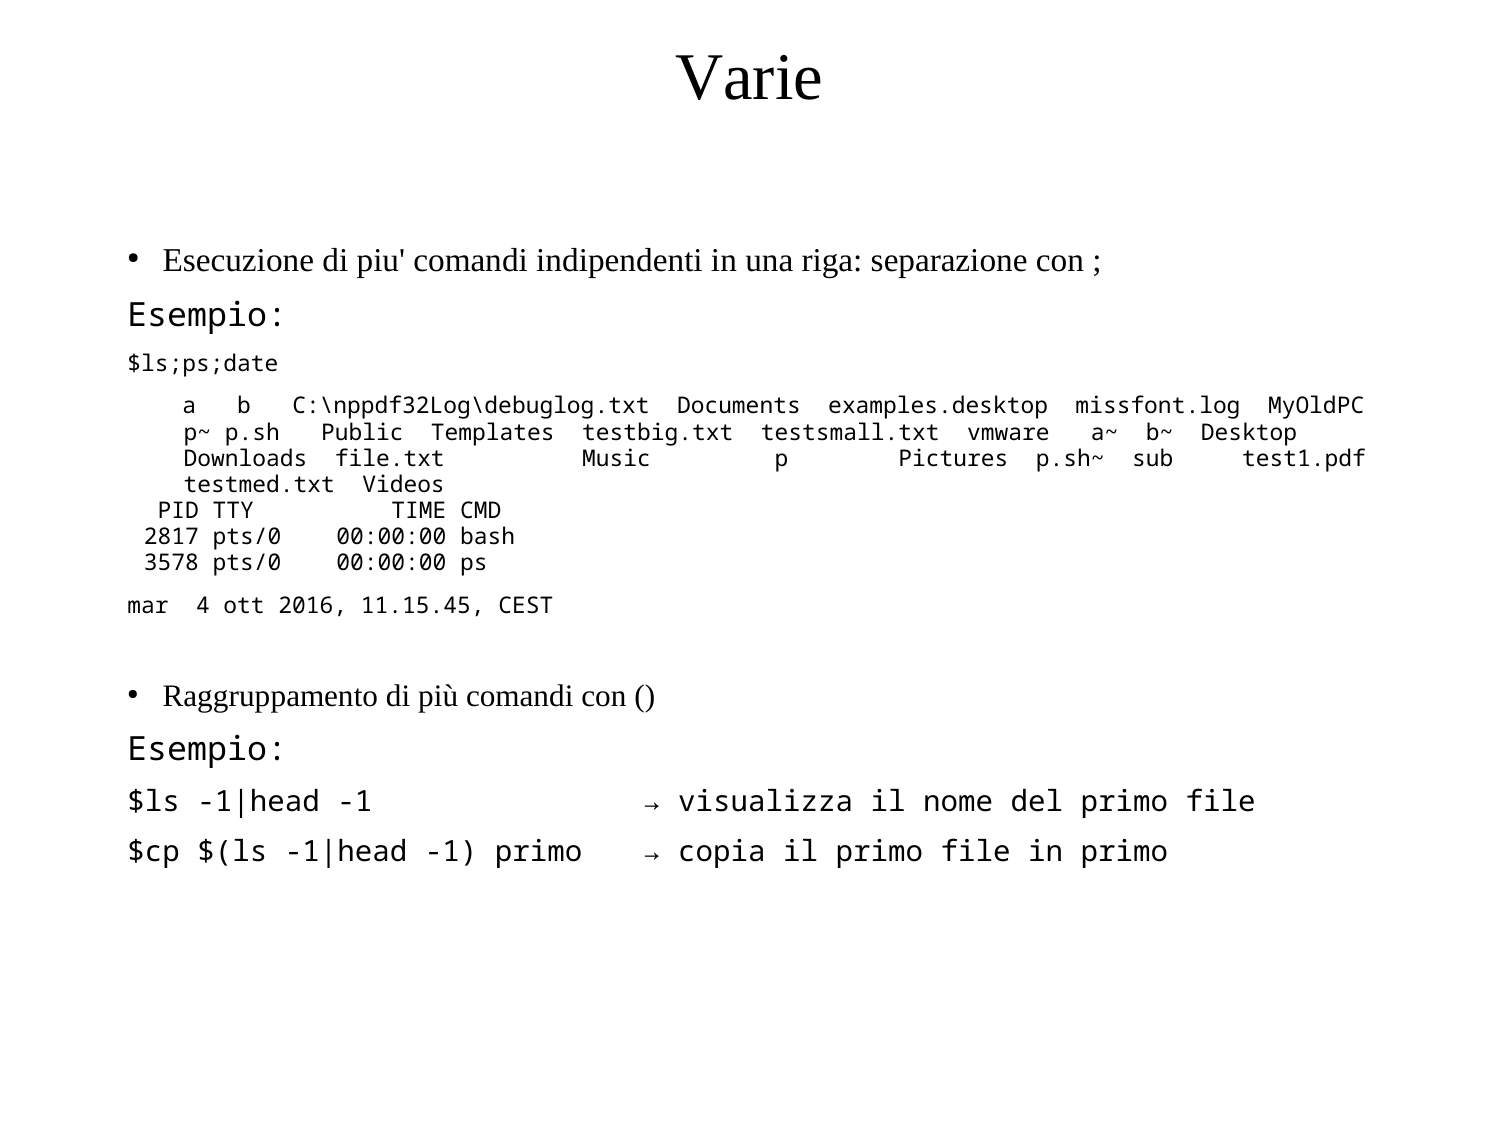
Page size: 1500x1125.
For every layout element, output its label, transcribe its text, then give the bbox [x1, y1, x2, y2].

title Varie [112, 4, 1386, 177]
list Esecuzione di piu' comandi indipendenti in una riga: separazione con ; Esempio: $ls;ps;date a b C:\nppdf32Log\debuglog.txt Documents examples.desktop missfont.log MyOldPC p~ p.sh Public Templates testbig.txt testsmall.txt vmware a~ b~ Desktop Downloads file.txt Music p Pictures p.sh~ sub test1.pdf testmed.txt Videos PID TTY TIME CMD 2817 pts/0 00:00:00 bash 3578 pts/0 00:00:00 ps mar 4 ott 2016, 11.15.45, CEST Raggruppamento di più comandi con () Esempio: $ls -1|head -1 → visualizza il nome del primo file $cp $(ls -1|head -1) primo → copia il primo file in primo [112, 177, 1386, 1093]
